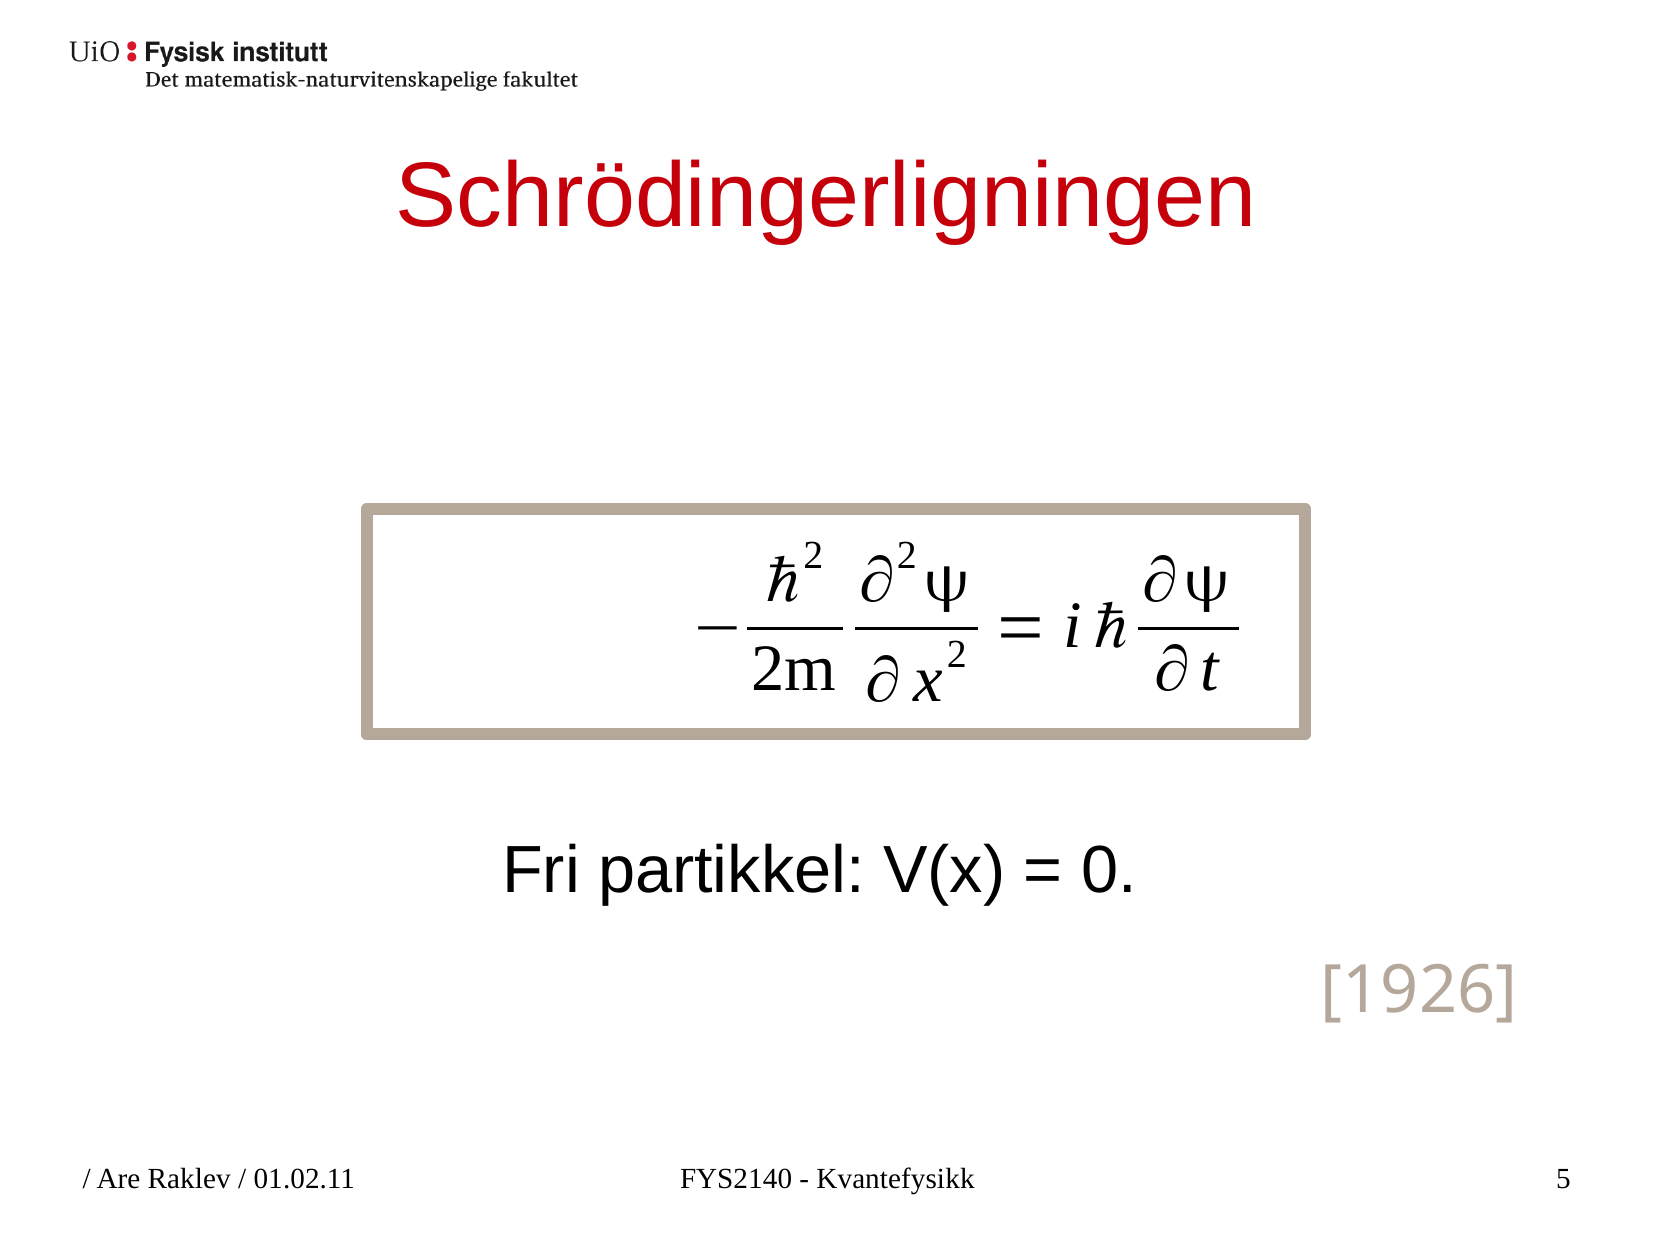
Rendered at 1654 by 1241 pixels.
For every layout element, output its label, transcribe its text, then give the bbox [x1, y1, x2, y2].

chart [684, 533, 1249, 716]
text_box [1926] [1282, 933, 1521, 1023]
picture [68, 37, 581, 93]
text_box [367, 509, 1305, 735]
text_box Fri partikkel: V(x) = 0. [487, 825, 1351, 915]
title Schrödingerligningen [82, 90, 1571, 298]
